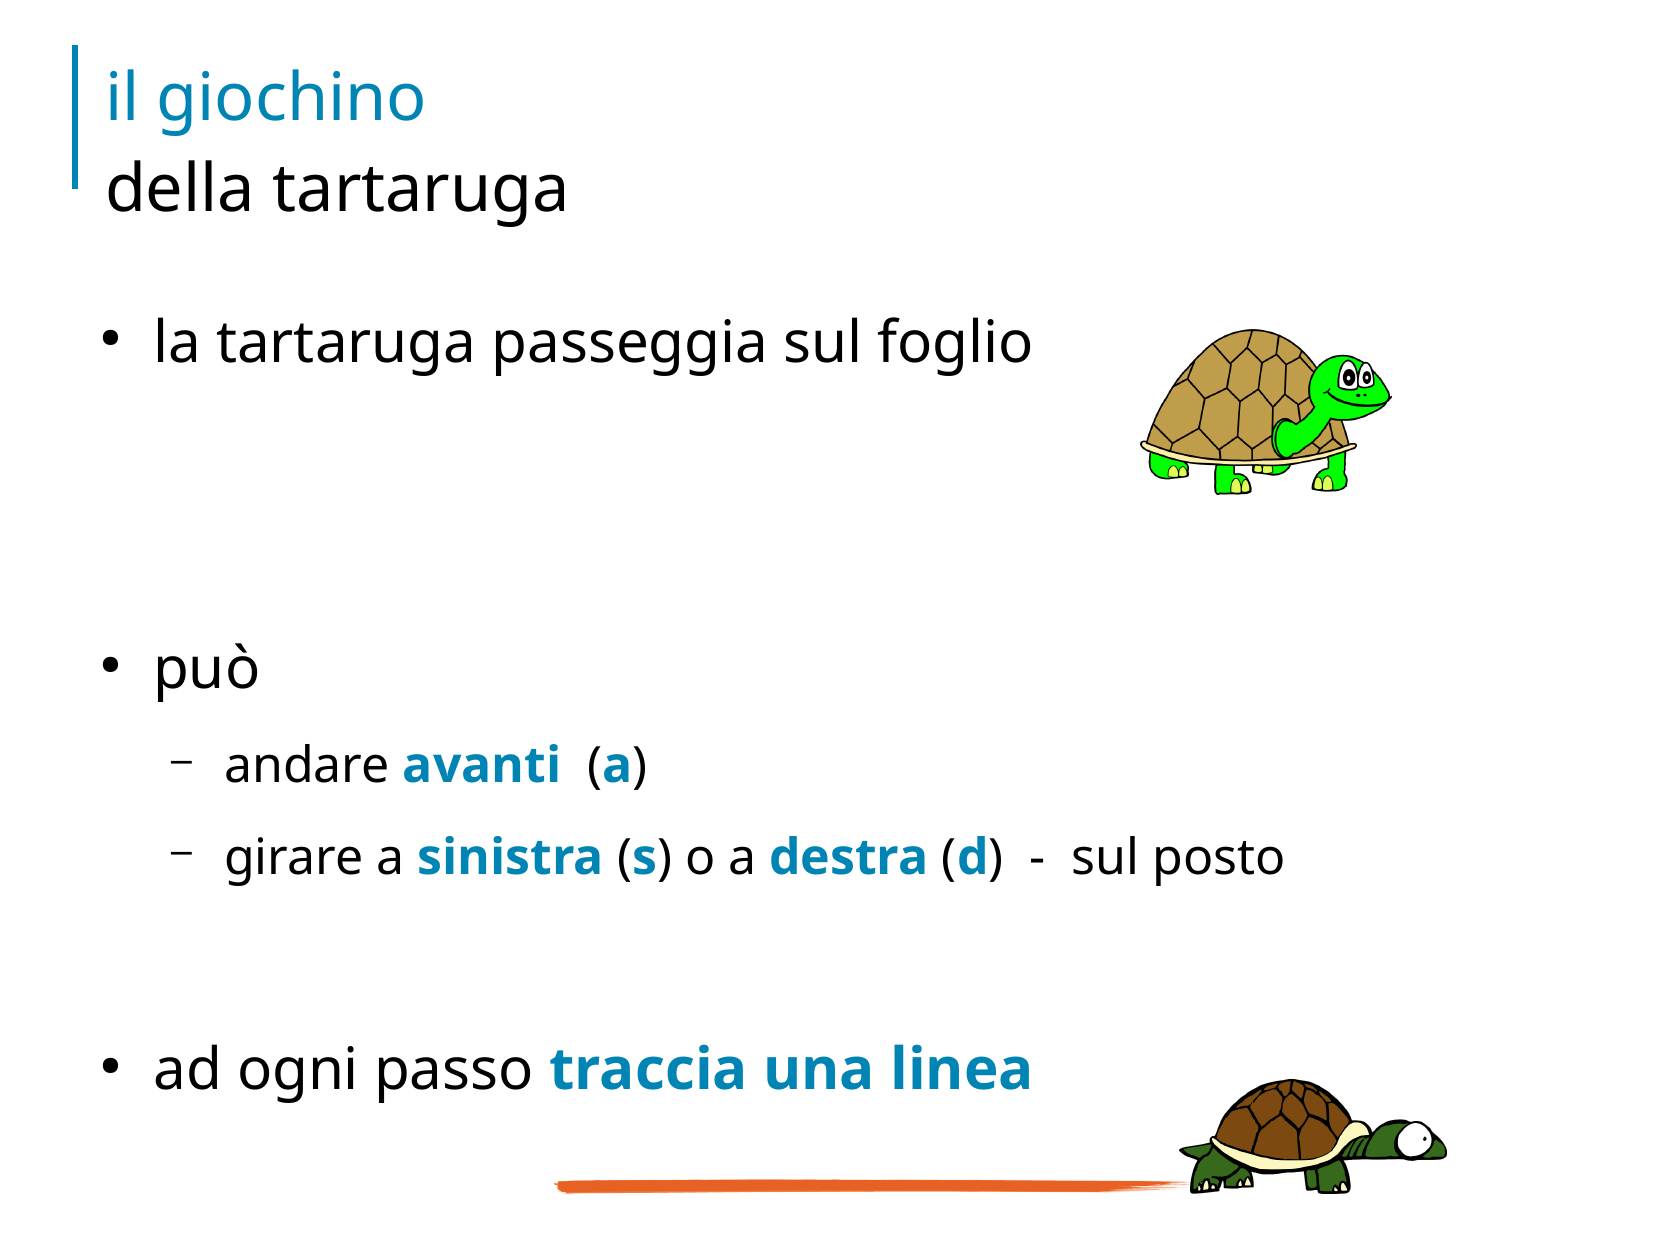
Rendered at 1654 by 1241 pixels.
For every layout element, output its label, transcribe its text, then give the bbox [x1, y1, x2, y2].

list la tartaruga passeggia sul foglio può andare avanti (a) girare a sinistra (s) o a destra (d) - sul posto ad ogni passo traccia una linea [82, 300, 1571, 1126]
title il giochino della tartaruga [105, 49, 1571, 200]
picture [1140, 329, 1392, 496]
picture [553, 1126, 1447, 1194]
